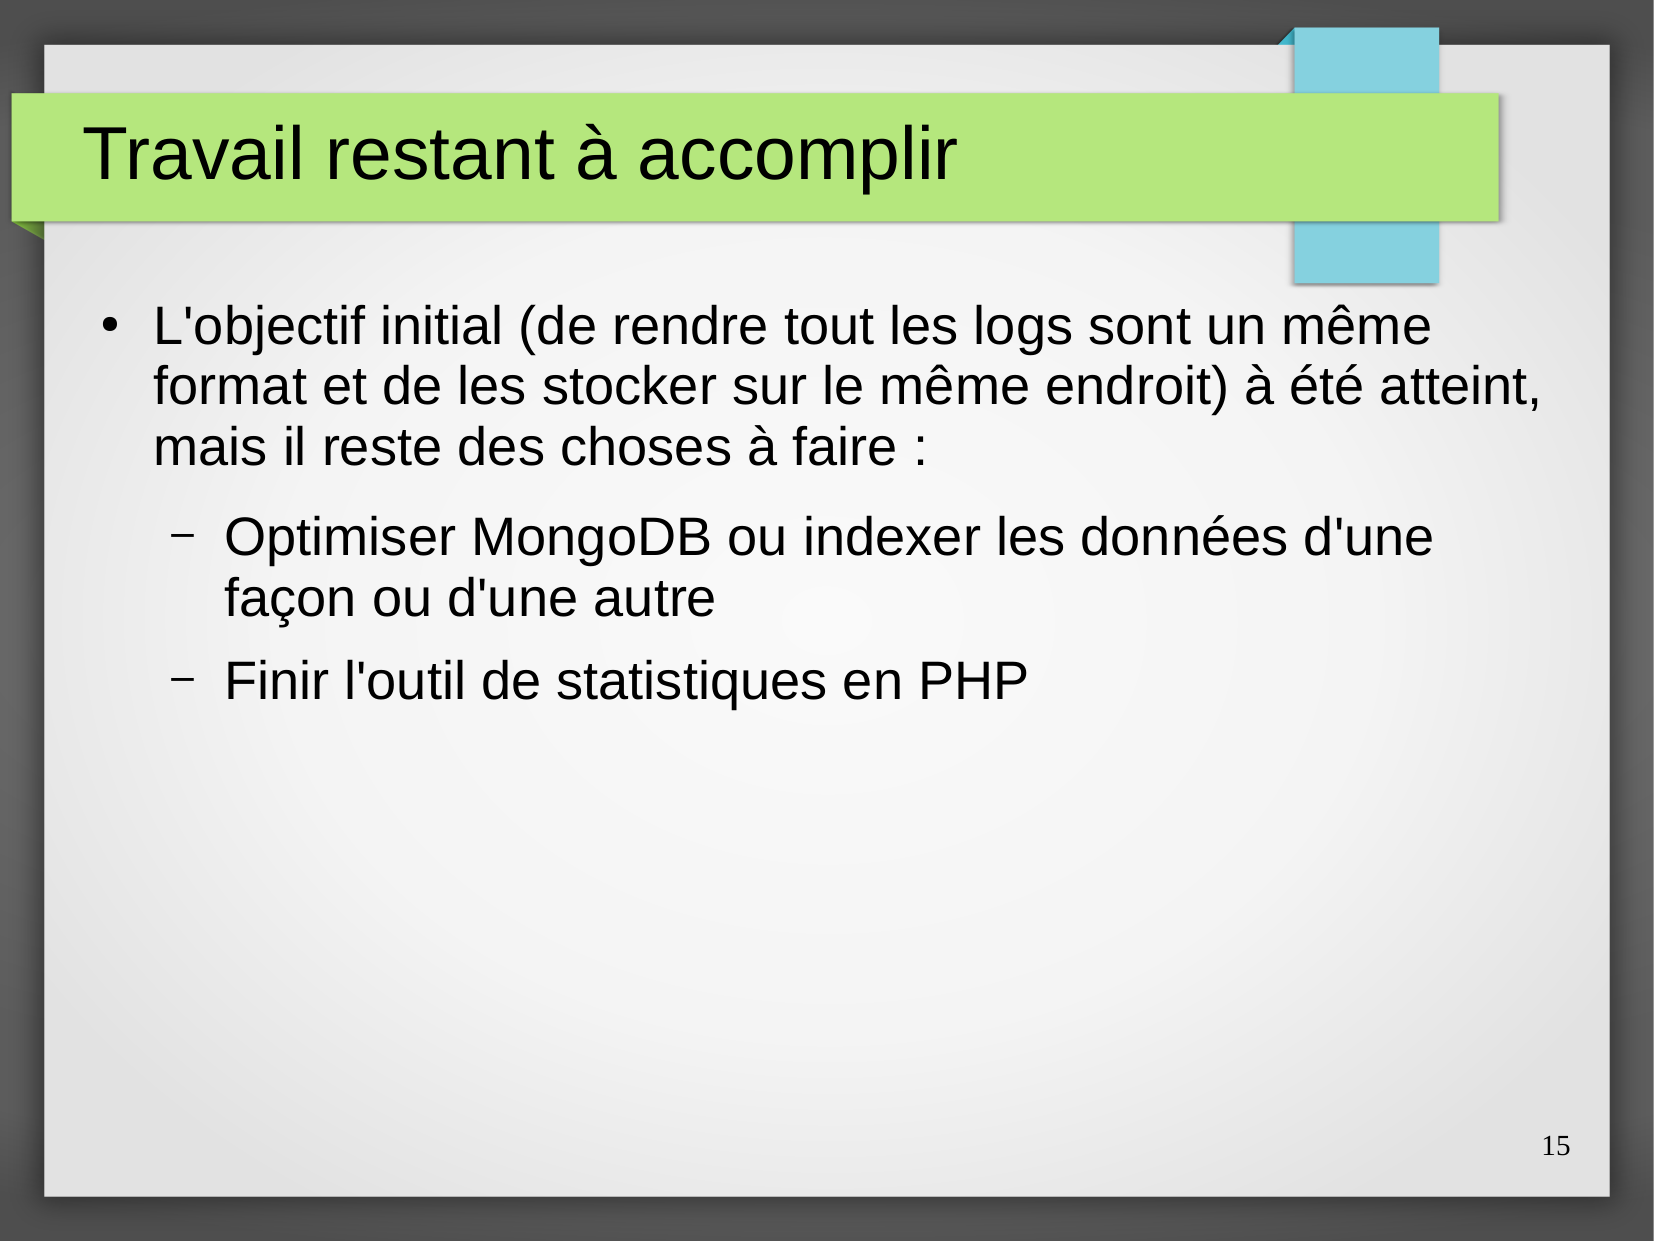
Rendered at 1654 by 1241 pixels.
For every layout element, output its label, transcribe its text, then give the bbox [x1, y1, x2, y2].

picture [0, 0, 1654, 1241]
title Travail restant à accomplir [82, 94, 1264, 213]
list L'objectif initial (de rendre tout les logs sont un même format et de les stocker sur le même endroit) à été atteint, mais il reste des choses à faire : Optimiser MongoDB ou indexer les données d'une façon ou d'une autre Finir l'outil de statistiques en PHP [82, 295, 1571, 1015]
